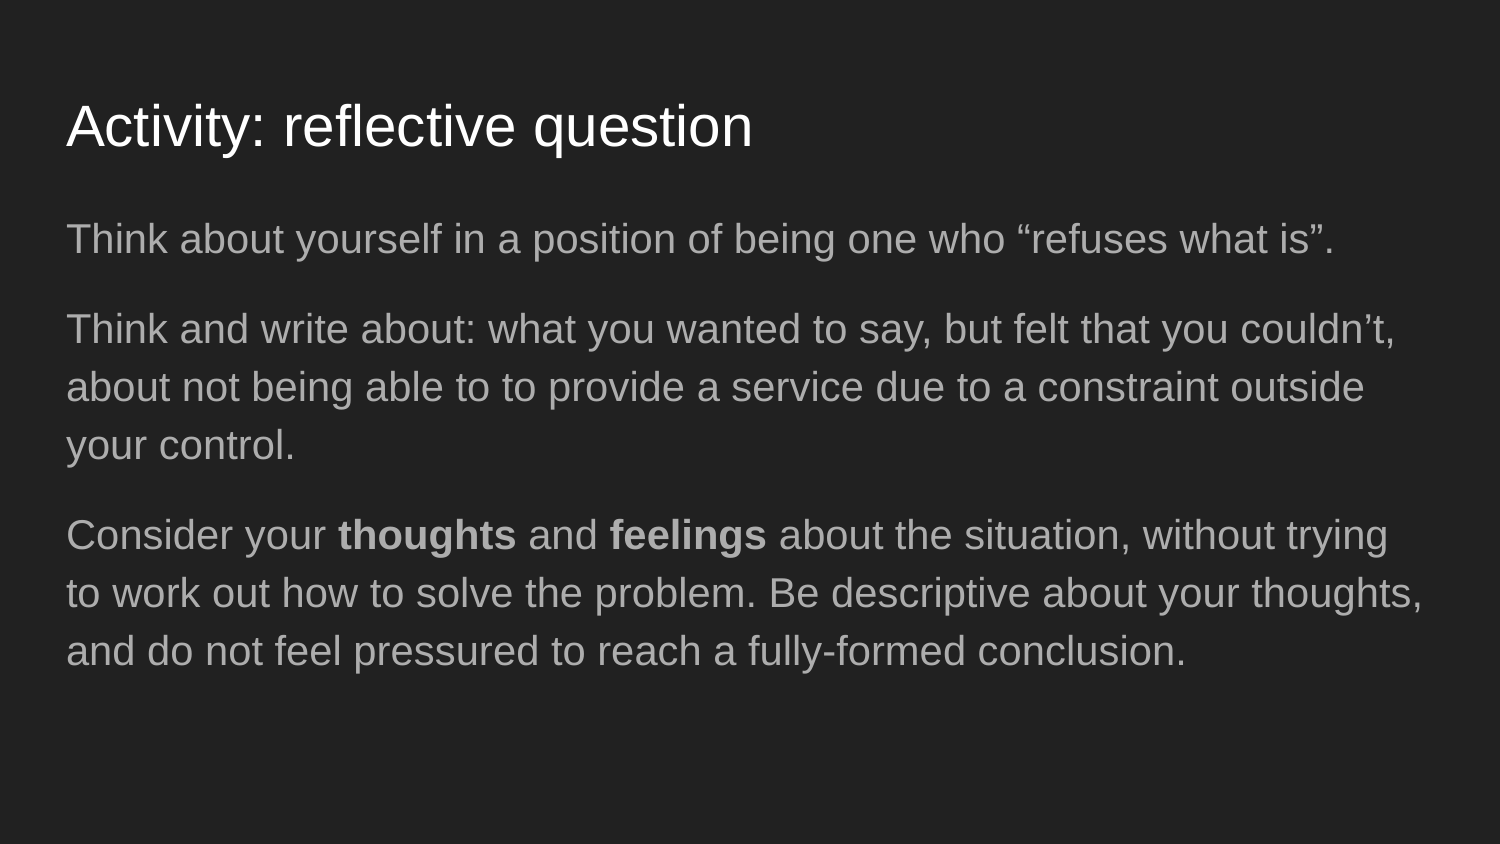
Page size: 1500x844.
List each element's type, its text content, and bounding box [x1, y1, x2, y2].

title Activity: reflective question [51, 72, 1449, 167]
list Think about yourself in a position of being one who “refuses what is”. Think and write about: what you wanted to say, but felt that you couldn’t, about not being able to to provide a service due to a constraint outside your control. Consider your thoughts and feelings about the situation, without trying to work out how to solve the problem. Be descriptive about your thoughts, and do not feel pressured to reach a fully-formed conclusion. [51, 189, 1449, 750]
